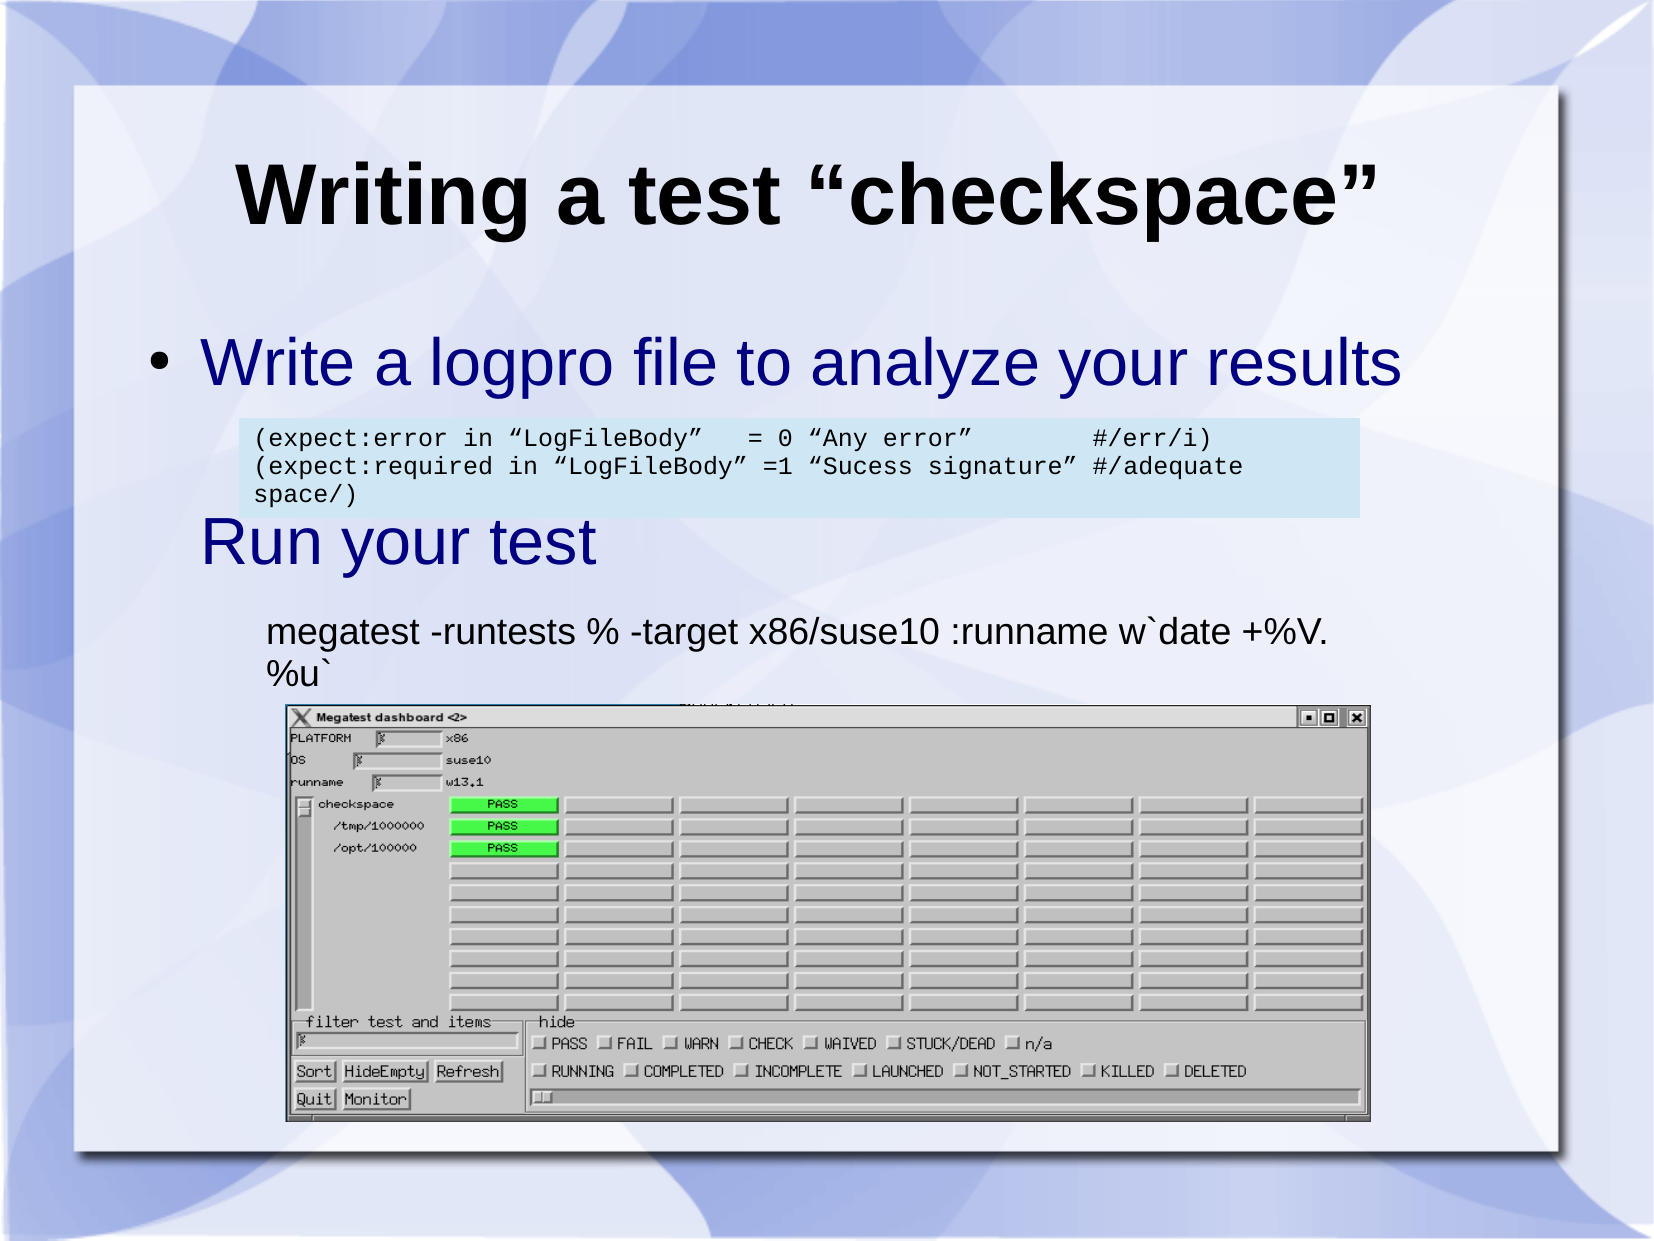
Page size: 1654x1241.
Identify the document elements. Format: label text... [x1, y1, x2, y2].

table_header (expect:error in “LogFileBody” = 0 “Any error” #/err/i) (expect:required in “LogFileBody” =1 “Sucess signature” #/adequate space/) [239, 418, 1360, 518]
picture [0, 0, 1654, 1241]
list Write a logpro file to analyze your results Run your test [129, 324, 1489, 580]
title Writing a test “checkspace” [82, 98, 1536, 291]
text_box megatest -runtests % -target x86/suse10 :runname w`date +%V.%u` [251, 603, 1411, 661]
